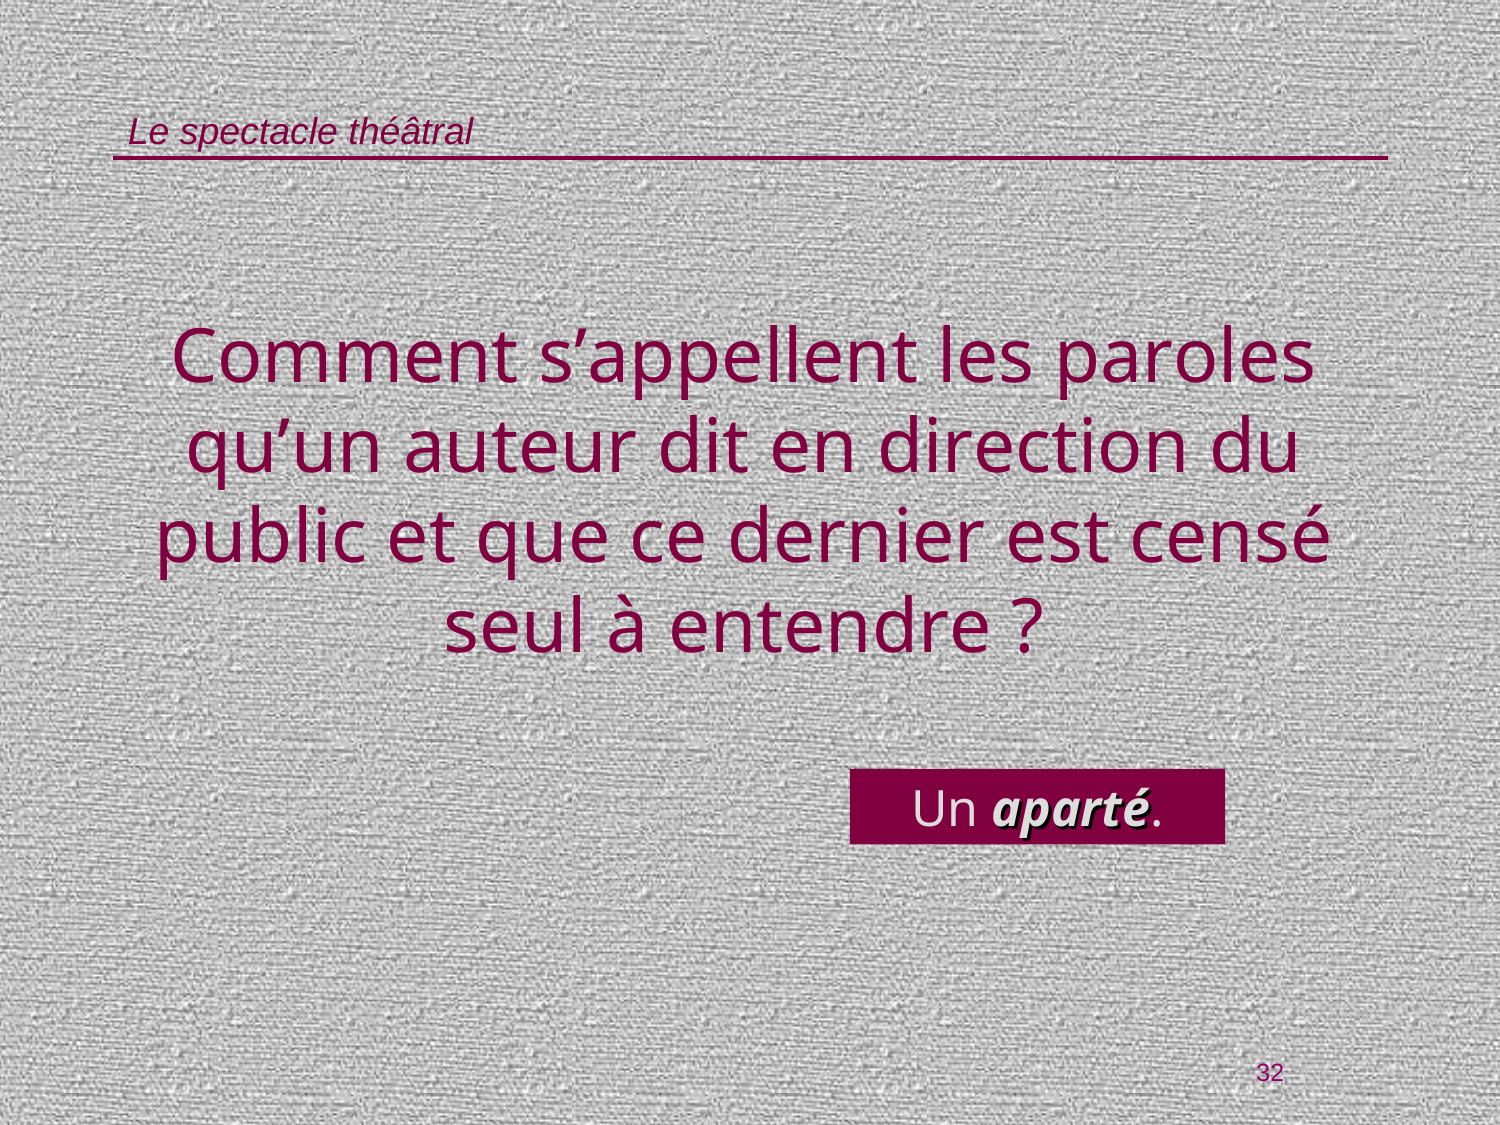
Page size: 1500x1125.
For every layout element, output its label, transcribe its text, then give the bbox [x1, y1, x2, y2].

picture [0, 0, 1500, 1125]
text_box Un aparté. [849, 768, 1226, 845]
text_box Comment s’appellent les paroles qu’un auteur dit en direction du public et que ce dernier est censé seul à entendre ? [112, 299, 1376, 675]
